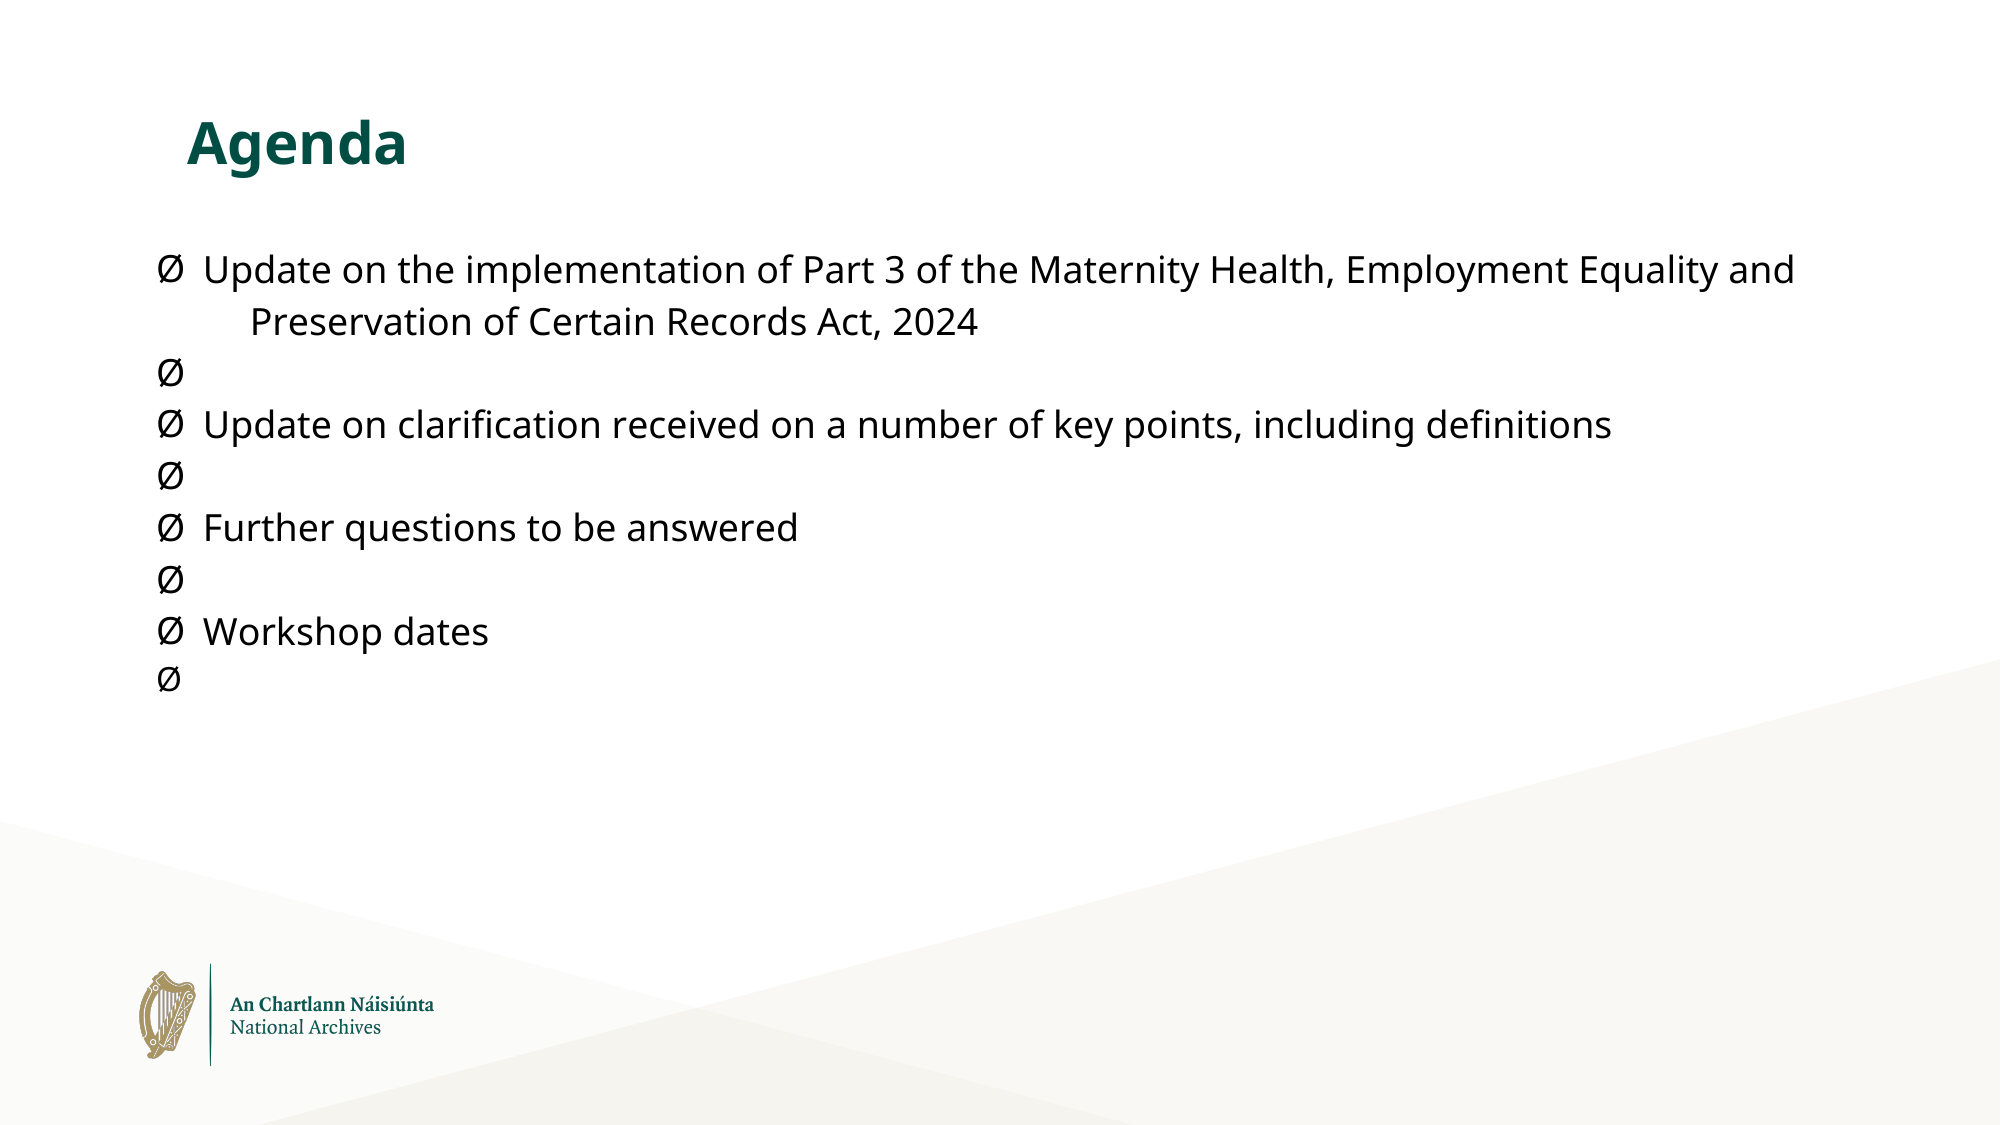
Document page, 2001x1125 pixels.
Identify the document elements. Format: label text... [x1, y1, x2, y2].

text_box Update on the implementation of Part 3 of the Maternity Health, Employment Equality and Preservation of Certain Records Act, 2024 Update on clarification received on a number of key points, including definitions Further questions to be answered Workshop dates [135, 219, 1839, 961]
picture [135, 960, 439, 1070]
text_box Agenda [167, 86, 862, 219]
text_box [0, 659, 2000, 1125]
